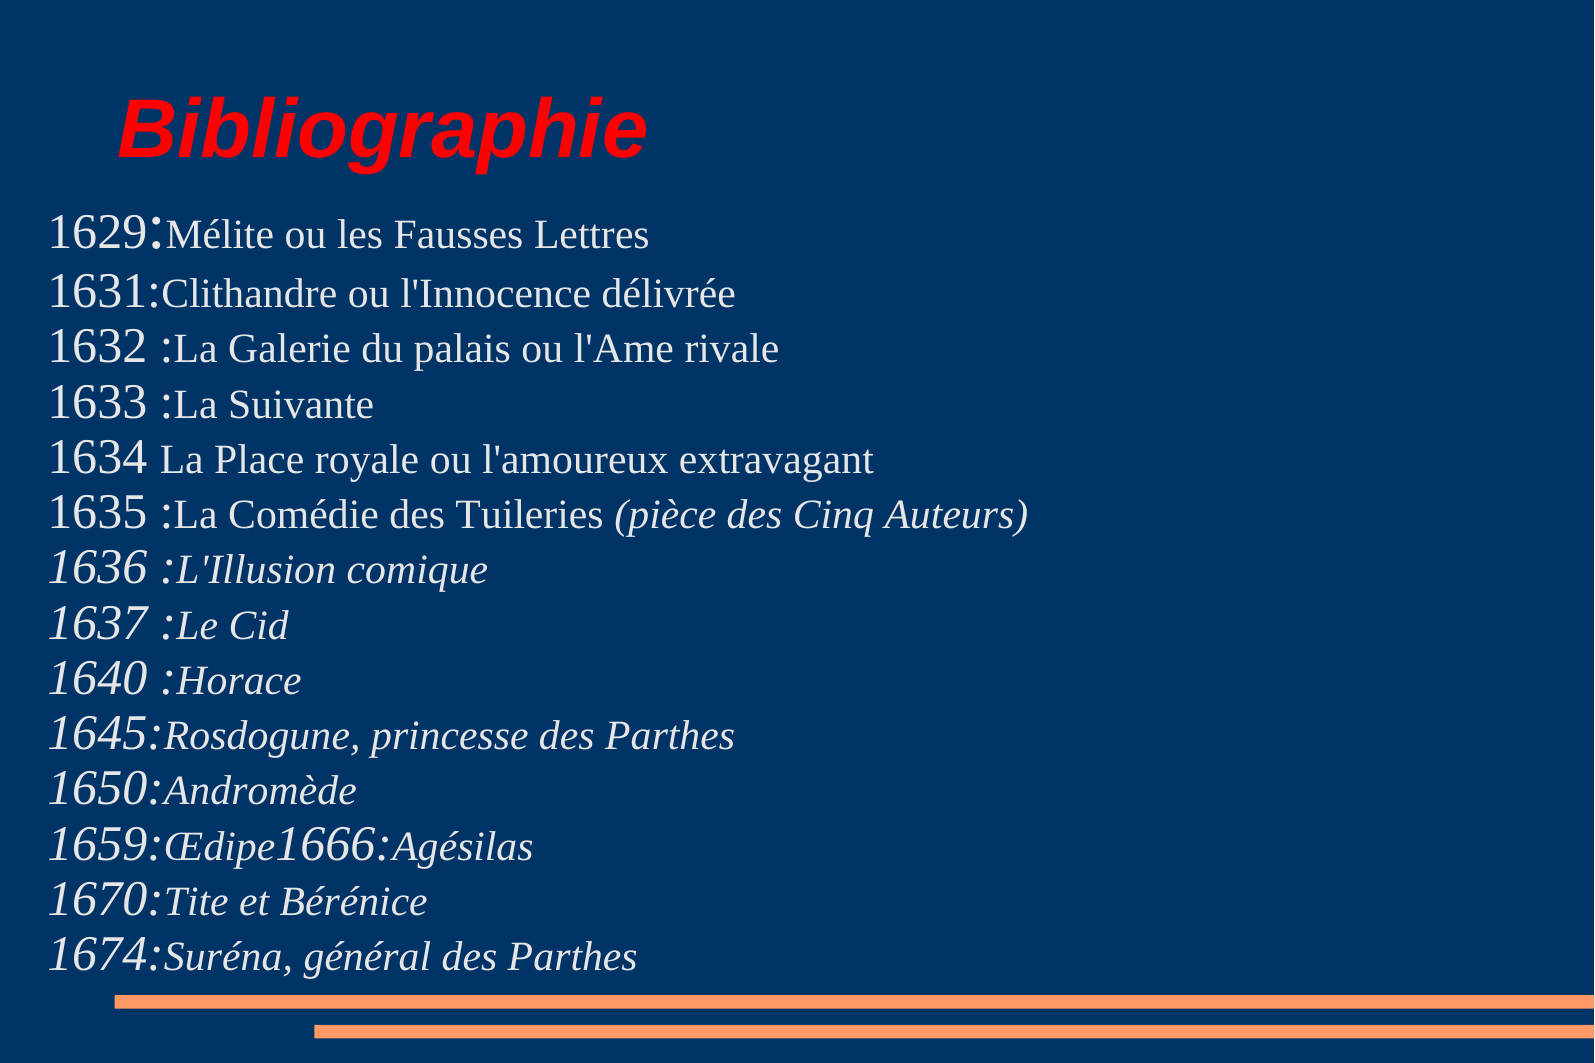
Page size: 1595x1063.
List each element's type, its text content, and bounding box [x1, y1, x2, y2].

list 1629:Mélite ou les Fausses Lettres 1631:Clithandre ou l'Innocence délivrée 1632 :La Galerie du palais ou l'Ame rivale 1633 :La Suivante 1634 La Place royale ou l'amoureux extravagant 1635 :La Comédie des Tuileries (pièce des Cinq Auteurs) 1636 :L'Illusion comique 1637 :Le Cid 1640 :Horace 1645:Rosdogune, princesse des Parthes 1650:Andromède 1659:Œdipe1666:Agésilas 1670:Tite et Bérénice 1674:Suréna, général des Parthes [47, 188, 1435, 1063]
title Bibliographie [117, 39, 1479, 218]
